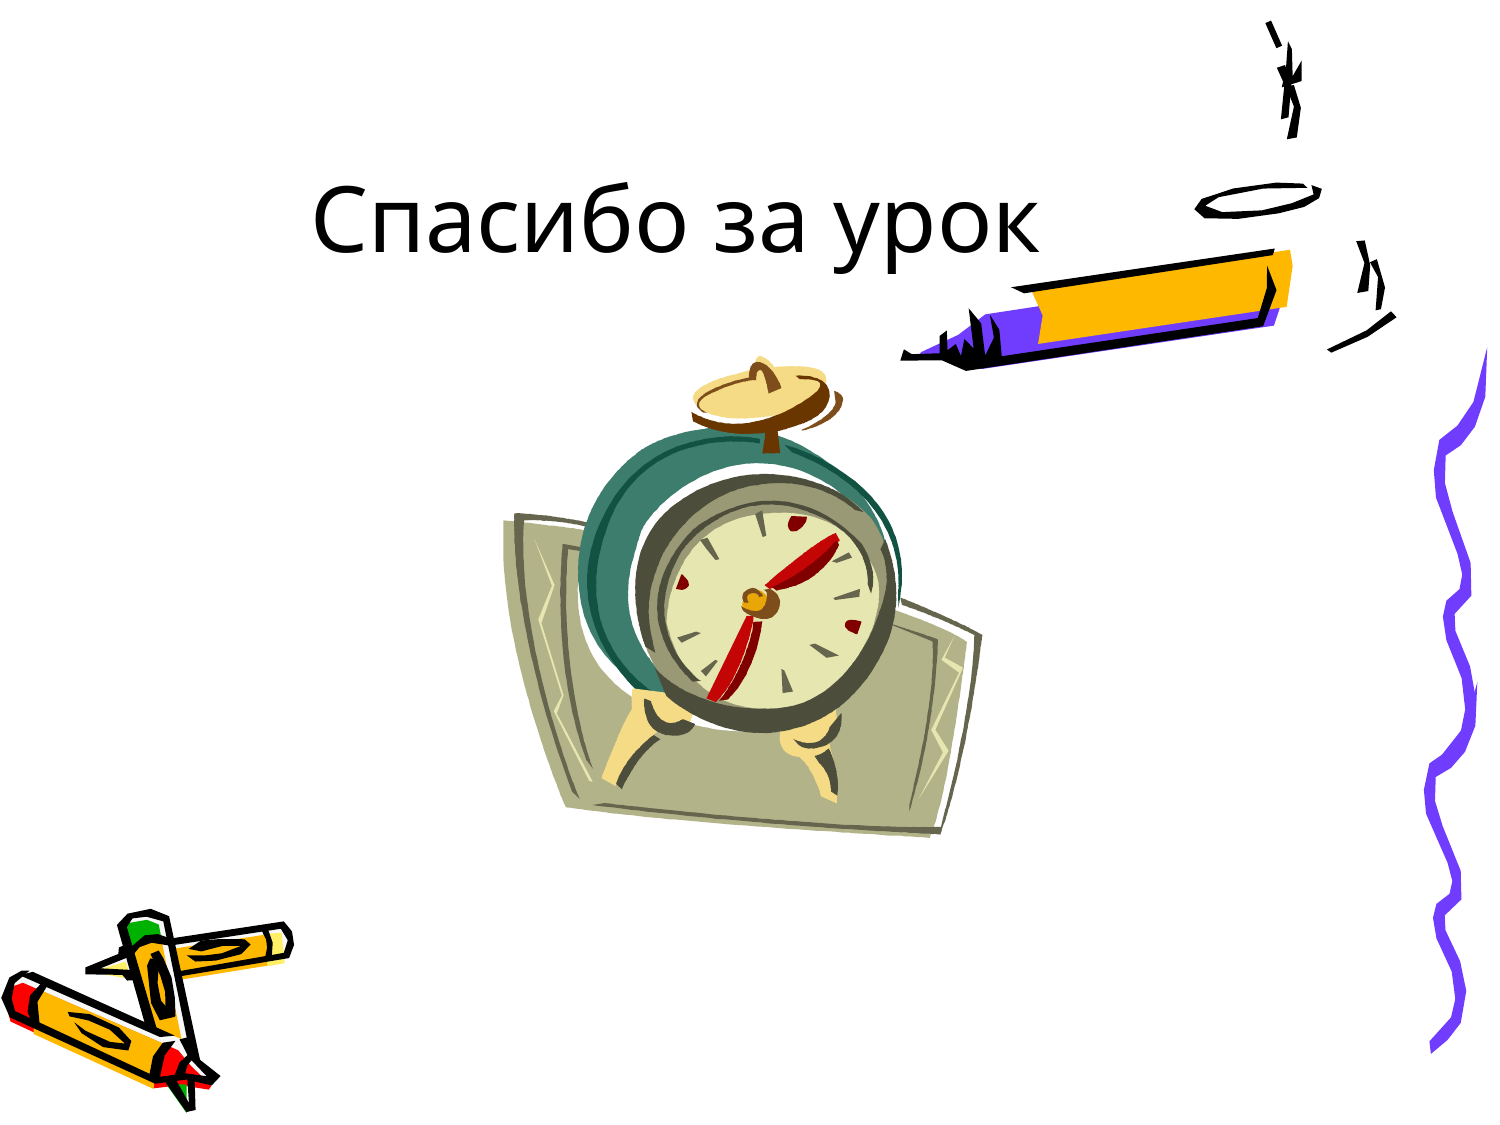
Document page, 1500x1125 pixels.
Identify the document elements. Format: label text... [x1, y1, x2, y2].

picture [439, 299, 1048, 901]
text_box Спасибо за урок [112, 24, 1240, 288]
